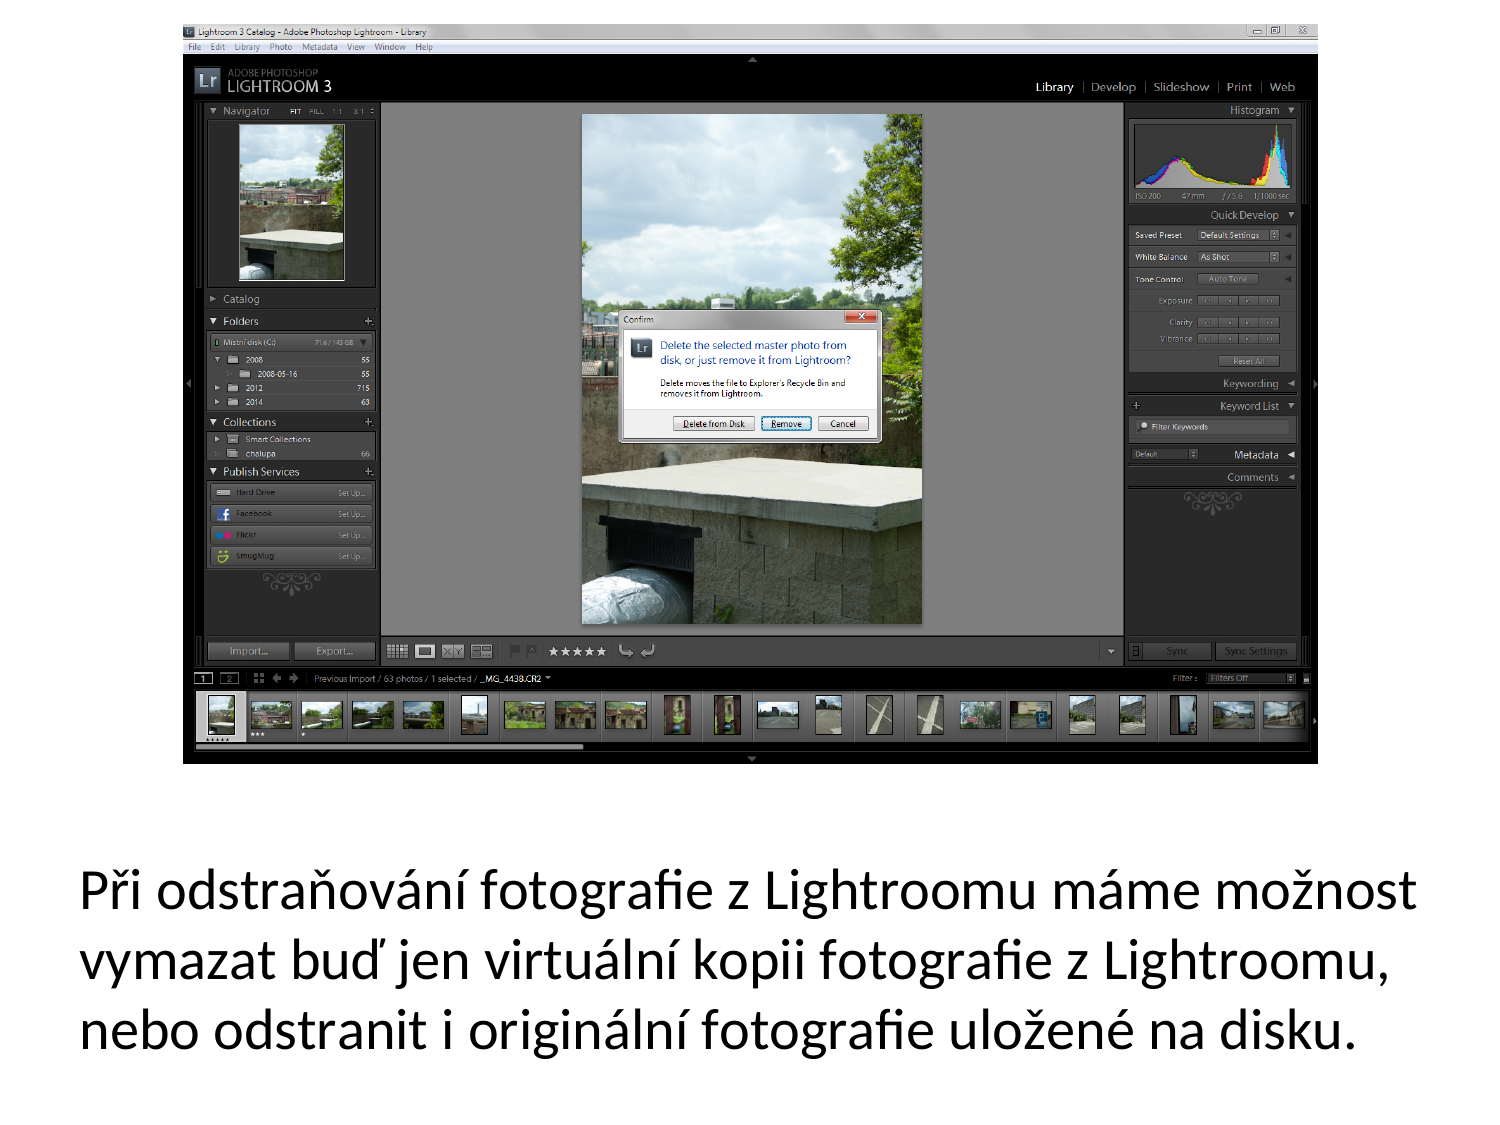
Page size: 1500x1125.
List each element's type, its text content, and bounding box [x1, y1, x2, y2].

text_box Při odstraňování fotografie z Lightroomu máme možnost vymazat buď jen virtuální kopii fotografie z Lightroomu, nebo odstranit i originální fotografie uložené na disku. [64, 843, 1447, 1069]
picture [183, 24, 1318, 764]
